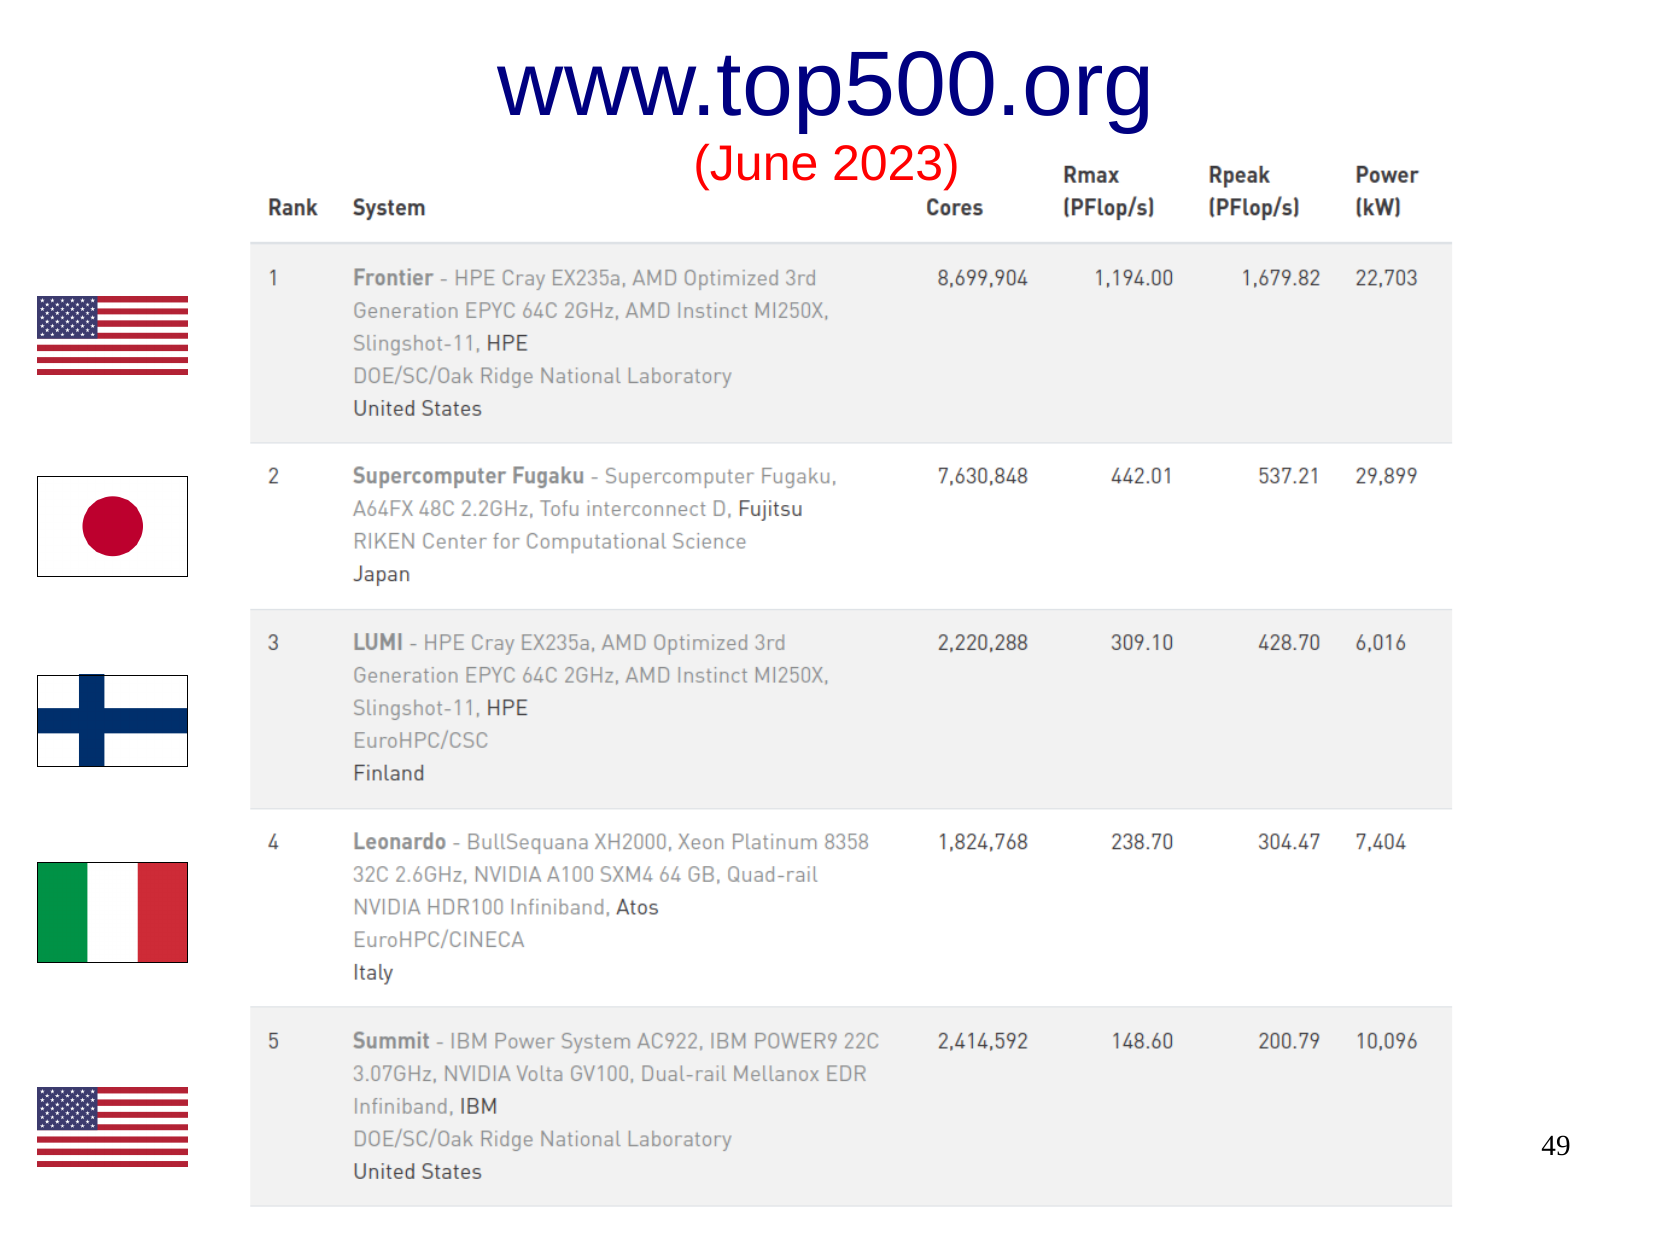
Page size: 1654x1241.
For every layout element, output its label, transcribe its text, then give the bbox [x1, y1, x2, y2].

picture [225, 216, 1463, 1214]
picture [37, 862, 188, 963]
picture [37, 296, 188, 376]
title www.top500.org (June 2023) [82, 8, 1571, 216]
picture [37, 476, 188, 577]
picture [37, 1087, 188, 1167]
picture [37, 674, 188, 767]
